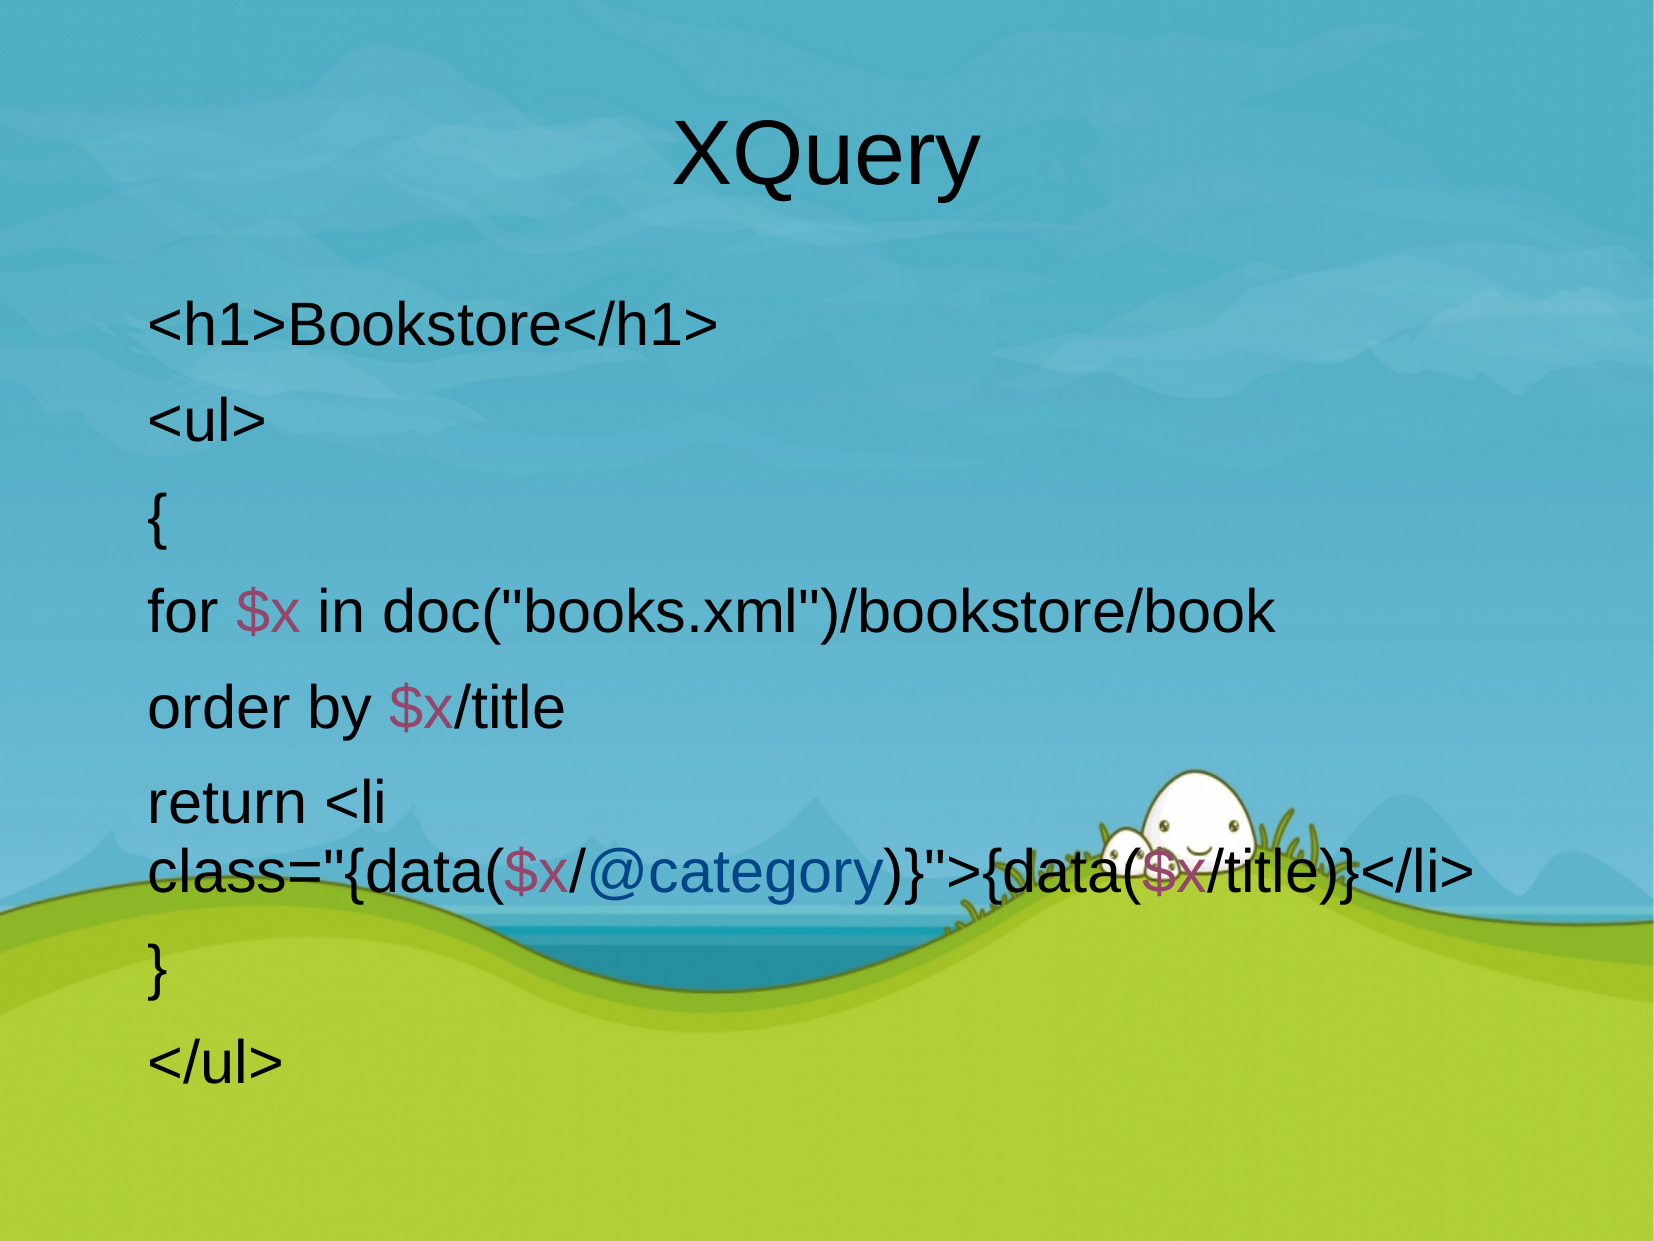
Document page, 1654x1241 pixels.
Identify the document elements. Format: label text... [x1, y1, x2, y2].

list <h1>Bookstore</h1> <ul> { for $x in doc("books.xml")/bookstore/book order by $x/title return <li class="{data($x/@category)}">{data($x/title)}</li> } </ul> [82, 290, 1571, 1109]
picture [0, 0, 1654, 1241]
title XQuery [82, 49, 1571, 257]
